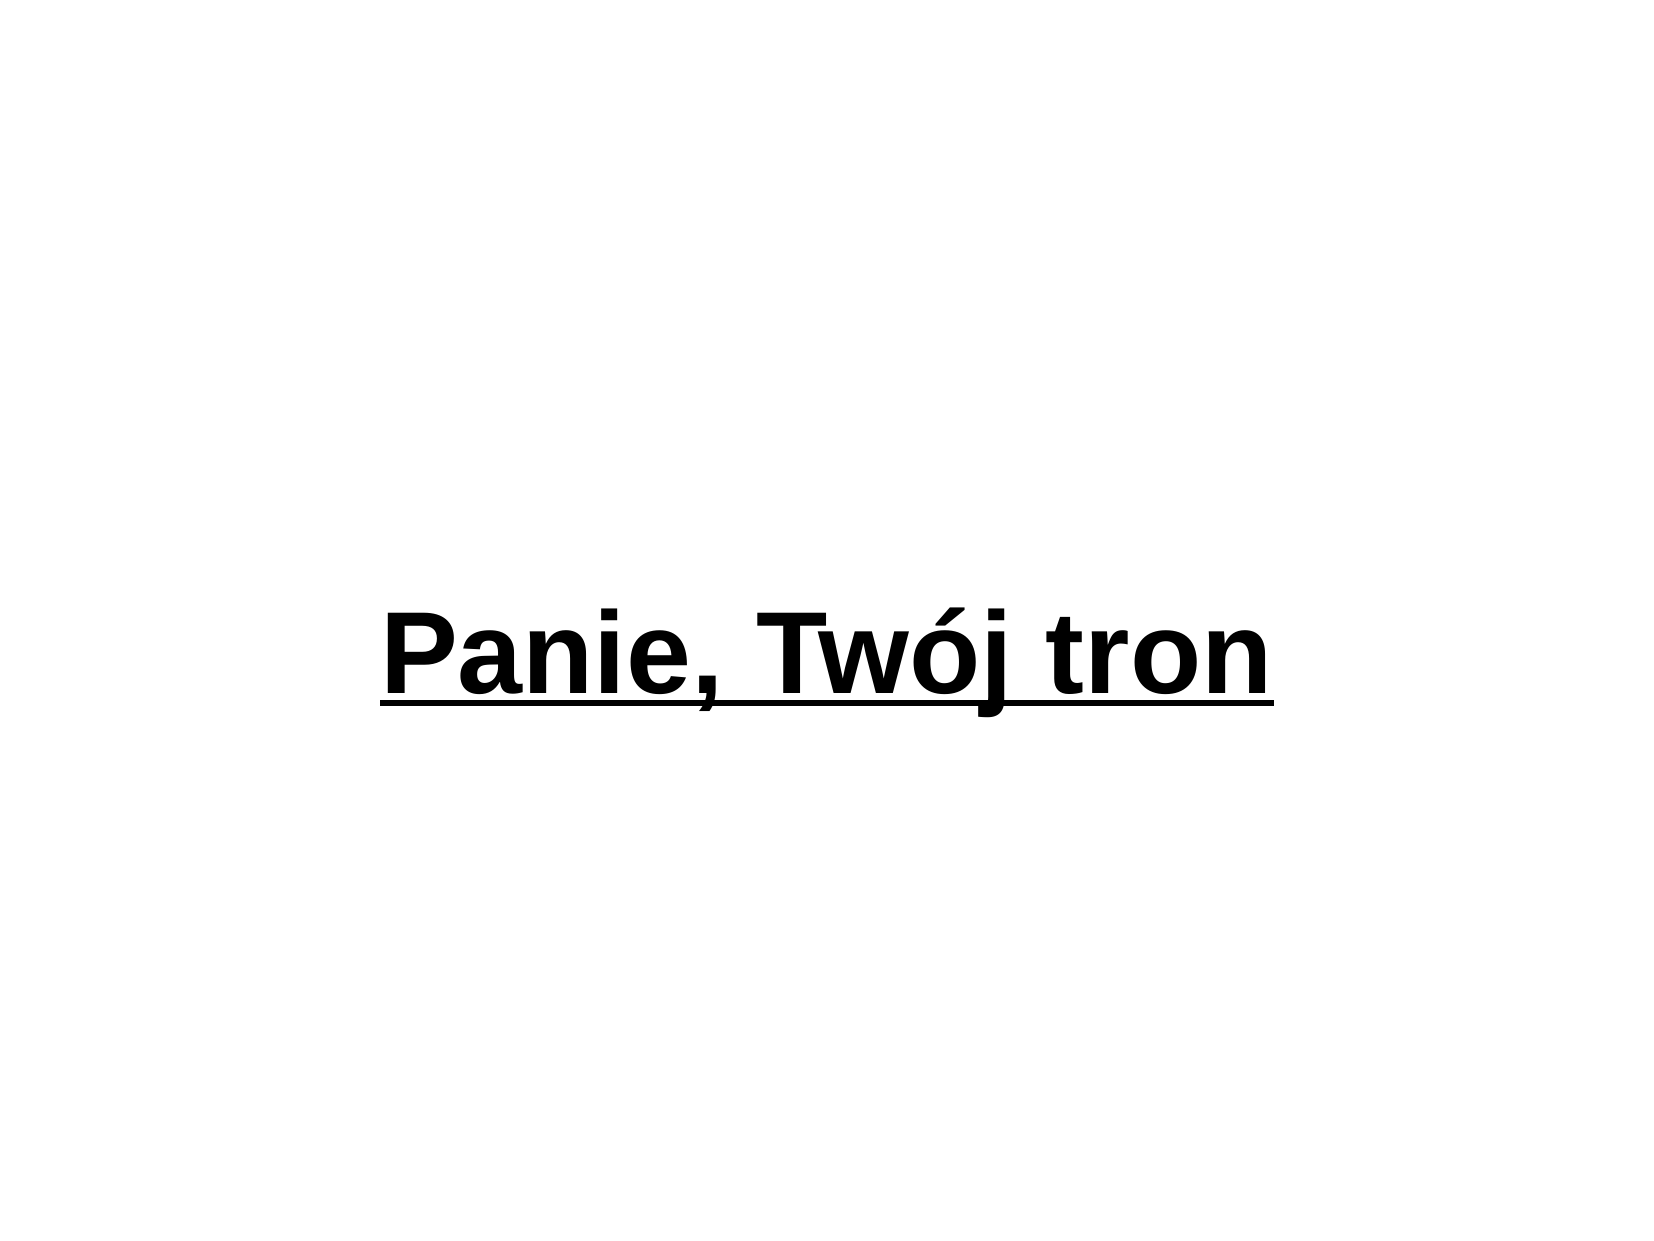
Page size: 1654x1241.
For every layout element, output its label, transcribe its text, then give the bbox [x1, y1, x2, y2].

subtitle Panie, Twój tron [0, 0, 1654, 1241]
